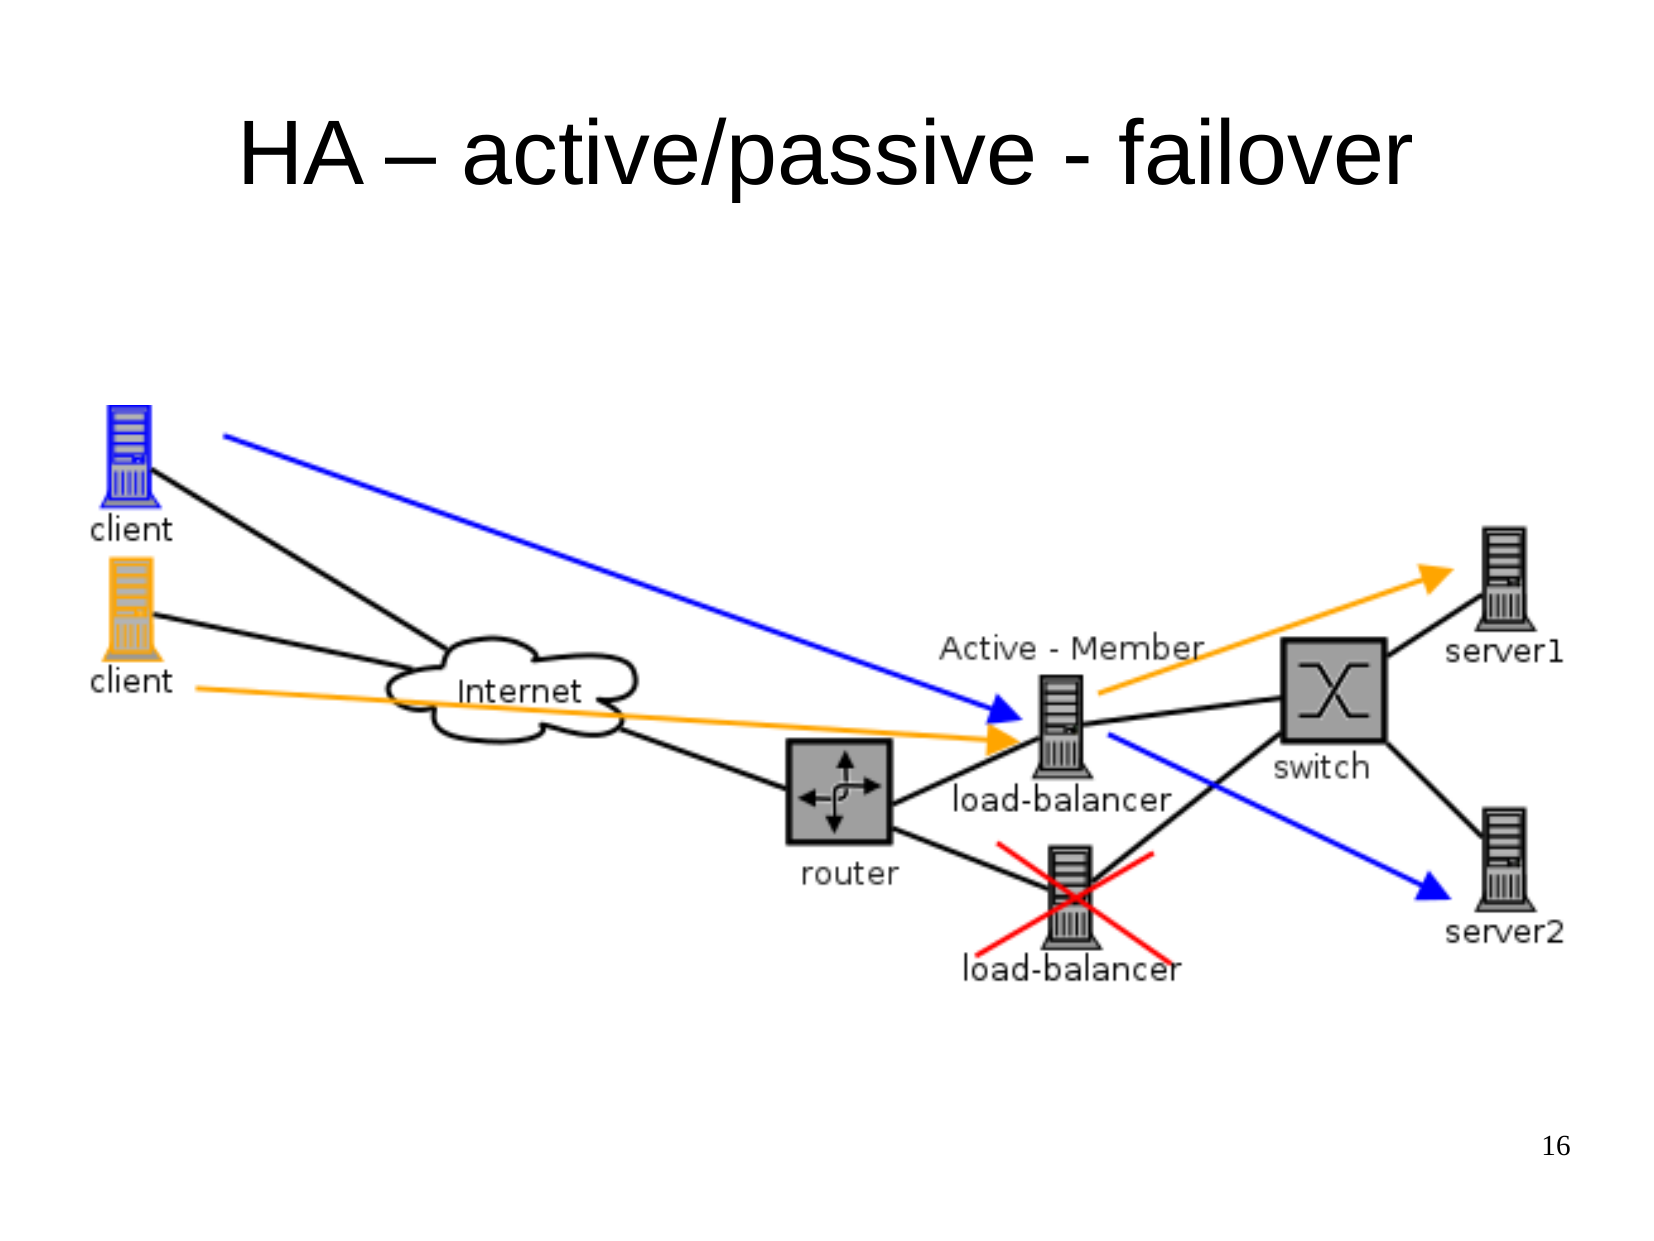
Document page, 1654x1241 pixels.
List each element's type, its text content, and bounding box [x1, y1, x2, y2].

picture [82, 405, 1571, 994]
title HA – active/passive - failover [82, 49, 1571, 257]
